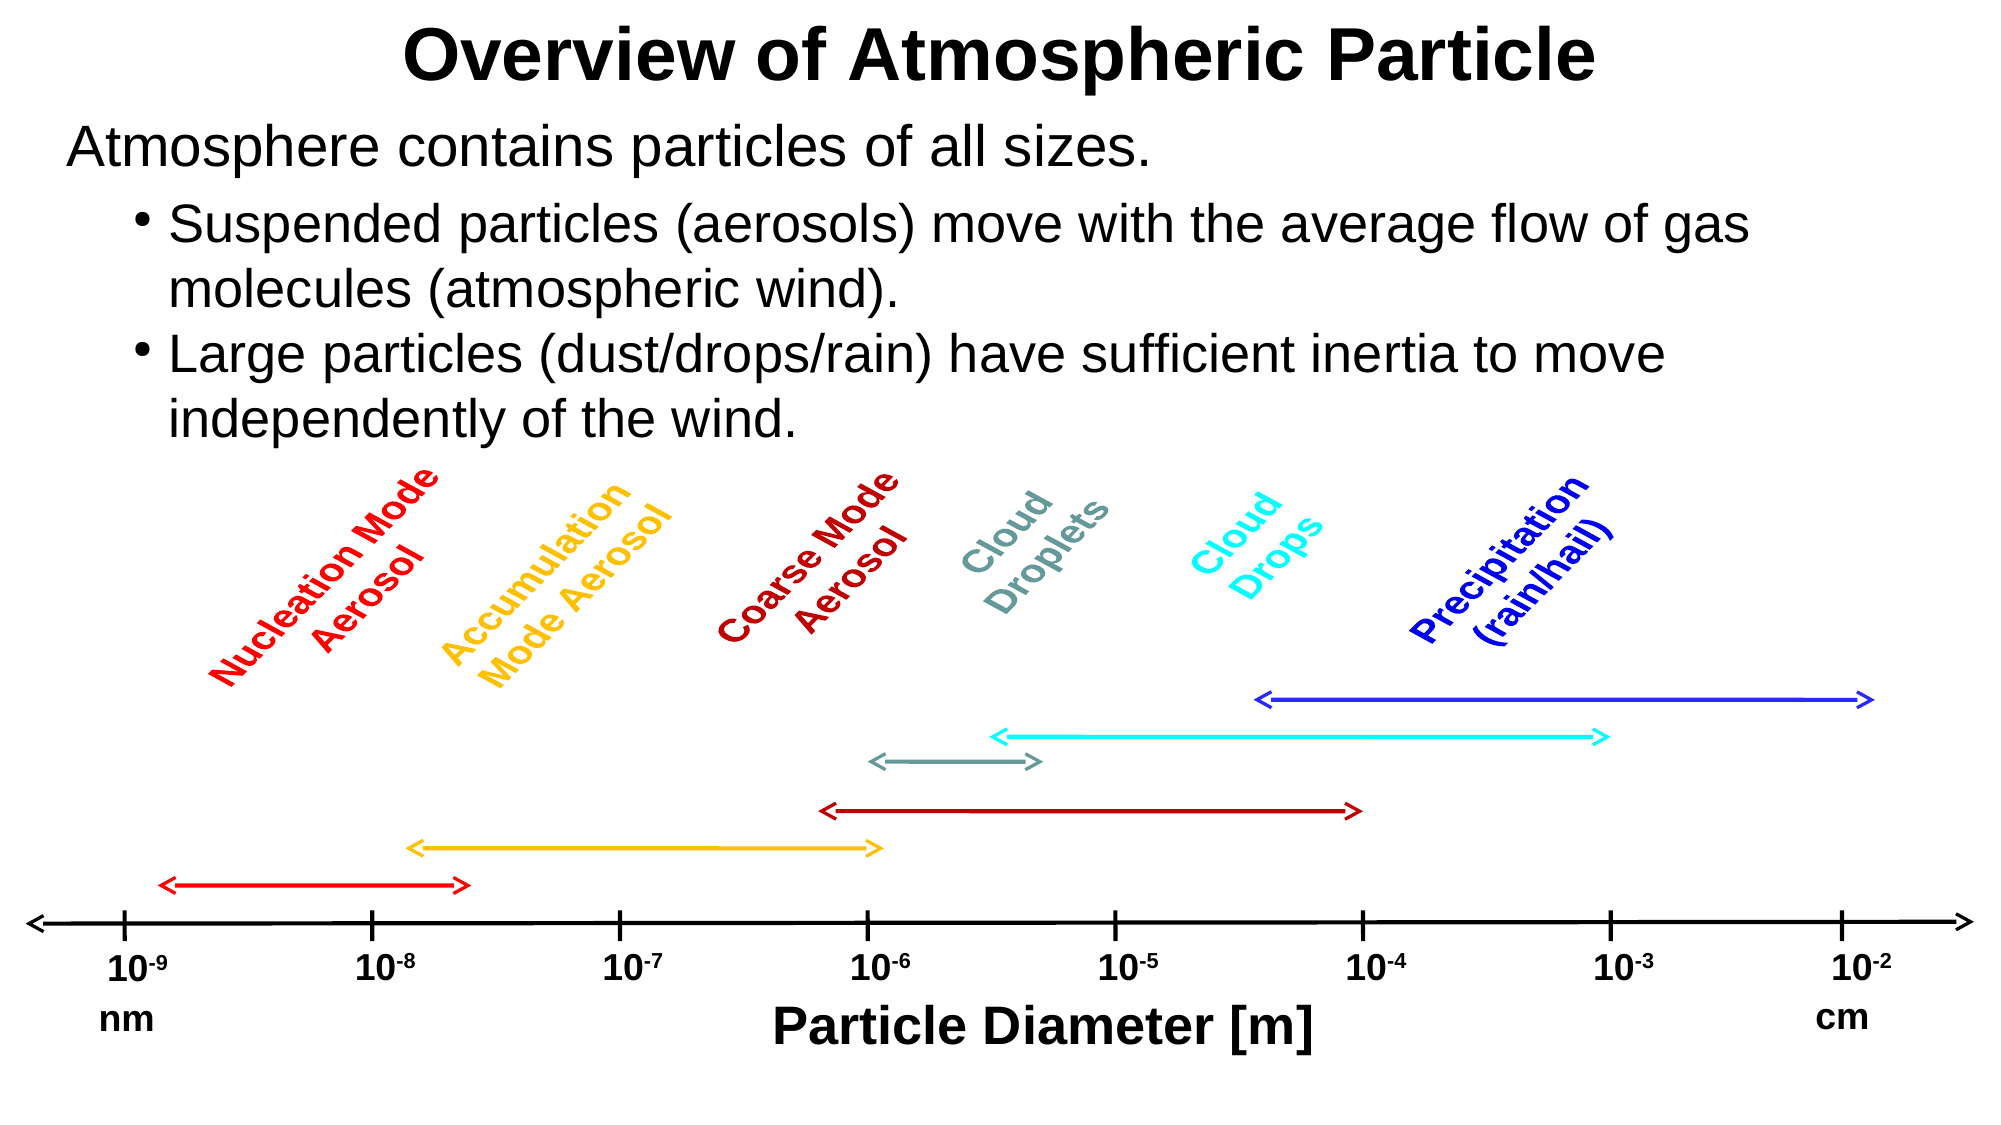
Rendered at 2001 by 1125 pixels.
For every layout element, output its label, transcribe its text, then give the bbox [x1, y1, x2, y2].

text_box Cloud Droplets [912, 452, 1137, 634]
text_box Coarse Mode Aerosol [684, 447, 968, 688]
text_box 10-8 [339, 935, 431, 995]
text_box nm [83, 986, 170, 1047]
text_box 10-9 [92, 936, 183, 997]
text_box 10-5 [1083, 935, 1174, 995]
text_box Nucleation Mode Aerosol [178, 443, 508, 730]
text_box Atmosphere contains particles of all sizes. [63, 101, 1918, 191]
text_box Accumulation Mode Aerosol [406, 459, 699, 709]
text_box cm [1800, 984, 1885, 1045]
text_box 10-4 [1330, 935, 1422, 995]
text_box 10-2 [1816, 935, 1907, 995]
text_box Precipitation (rain/hail) [1379, 451, 1657, 687]
title Overview of Atmospheric Particle [0, 5, 2000, 96]
text_box Cloud Drops [1157, 469, 1351, 620]
text_box 10-6 [835, 935, 926, 995]
text_box 10-3 [1578, 935, 1669, 995]
text_box Suspended particles (aerosols) move with the average flow of gas molecules (atmospheric wind). Large particles (dust/drops/rain) have sufficient inertia to move independently of the wind. [118, 181, 1854, 456]
text_box 10-7 [587, 935, 679, 995]
text_box Particle Diameter [m] [757, 983, 1330, 1064]
